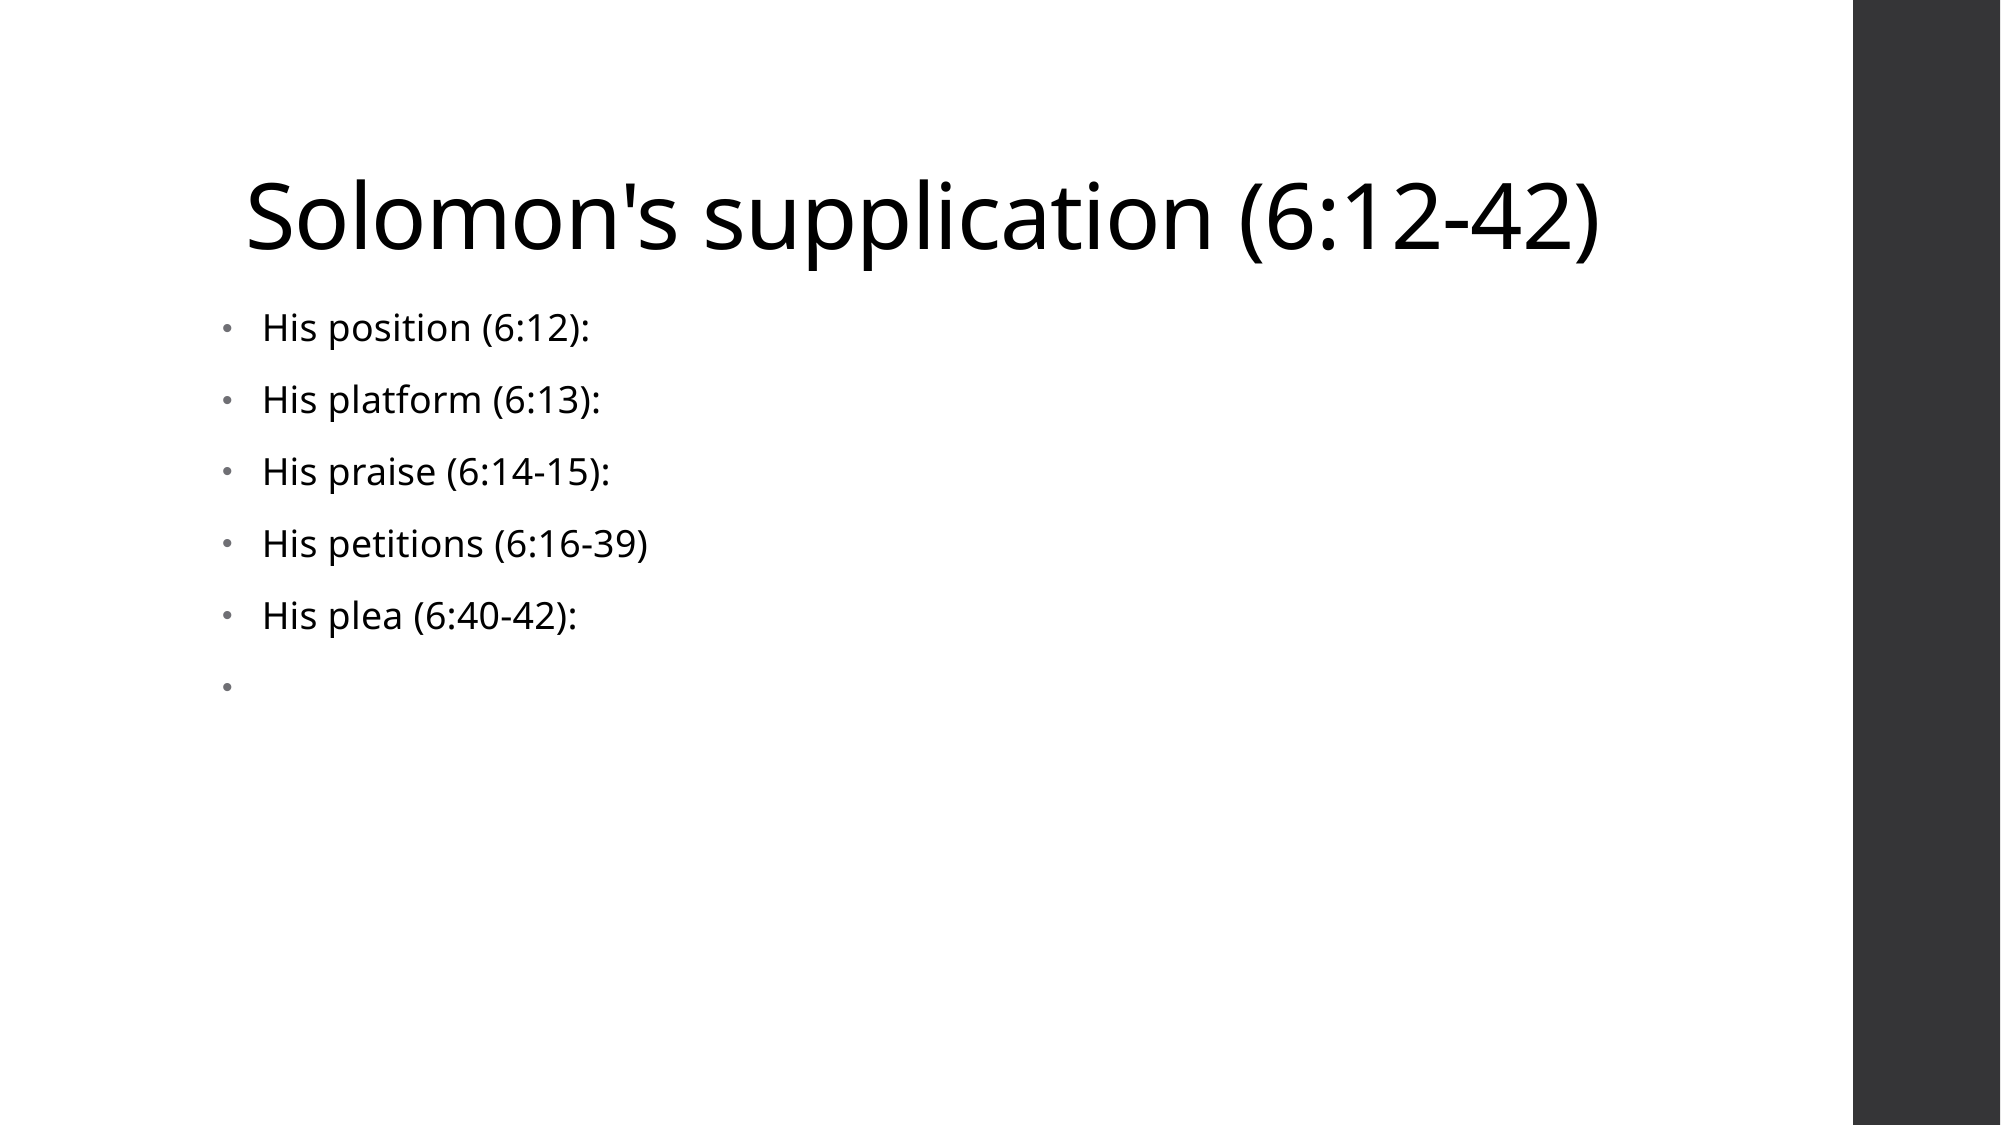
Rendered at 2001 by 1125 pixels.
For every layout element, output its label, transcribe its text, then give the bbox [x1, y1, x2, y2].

title Solomon's supplication (6:12-42) [206, 60, 1797, 278]
list His position (6:12): His platform (6:13): His praise (6:14-15): His petitions (6:16-39) His plea (6:40-42): [206, 299, 1617, 1014]
